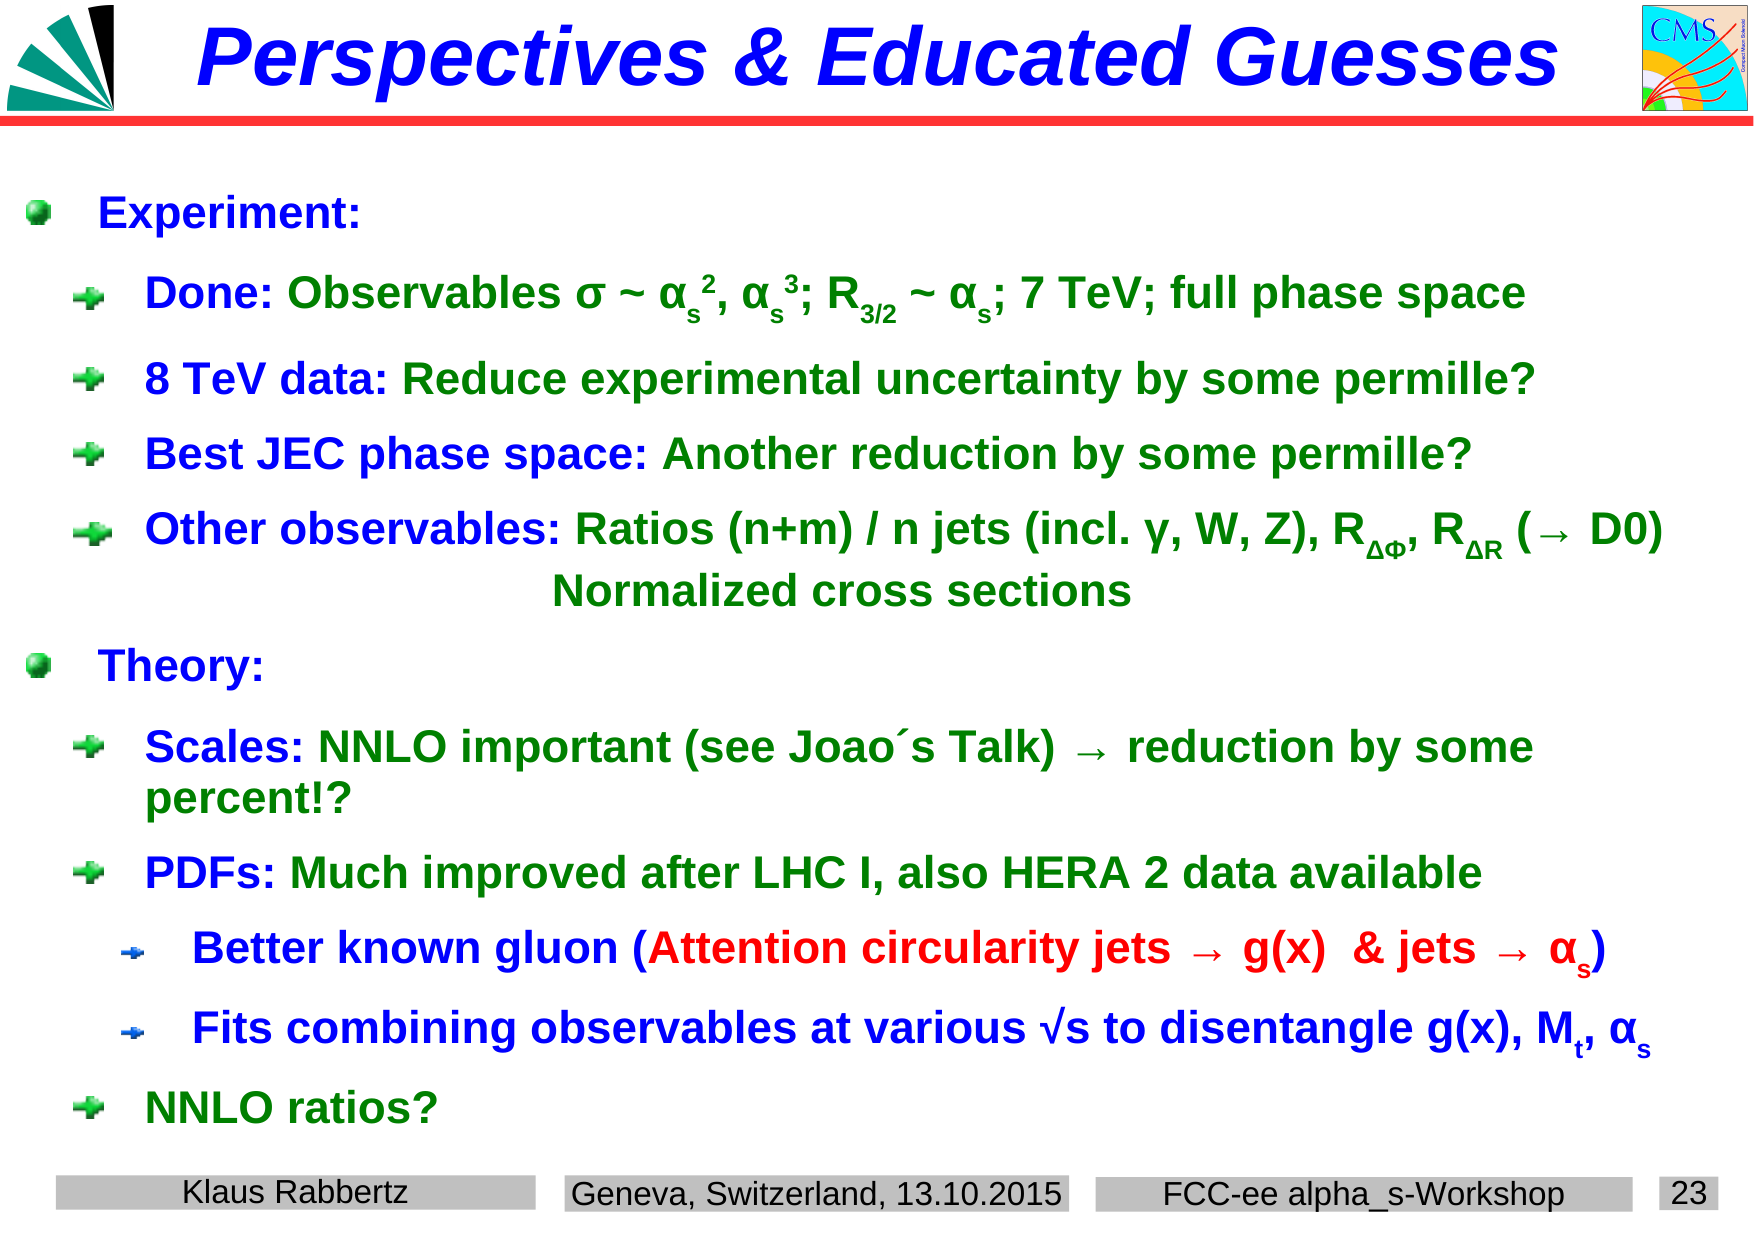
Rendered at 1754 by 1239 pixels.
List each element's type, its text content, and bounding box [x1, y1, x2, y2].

picture [7, 5, 114, 112]
title Perspectives & Educated Guesses [129, 0, 1629, 114]
picture [73, 1096, 104, 1119]
list Experiment: Done: Observables σ ~ αs2, αs3; R3/2 ~ αs; 7 TeV; full phase space 8 TeV data: Reduce experimental uncertainty by some permille? Best JEC phase space: Another reduction by some permille? Other observables: Ratios (n+m) / n jets (incl. γ, W, Z), RΔΦ, RΔR (→ D0) Normalized cross sections Theory: Scales: NNLO important (see Joao´s Talk) → reduction by some percent!? PDFs: Much improved after LHC I, also HERA 2 data available Better known gluon (Attention circularity jets → g(x) & jets → αs) Fits combining observables at various √s to disentangle g(x), Mt, αs NNLO ratios? [14, 186, 1754, 1082]
picture [1642, 5, 1748, 111]
